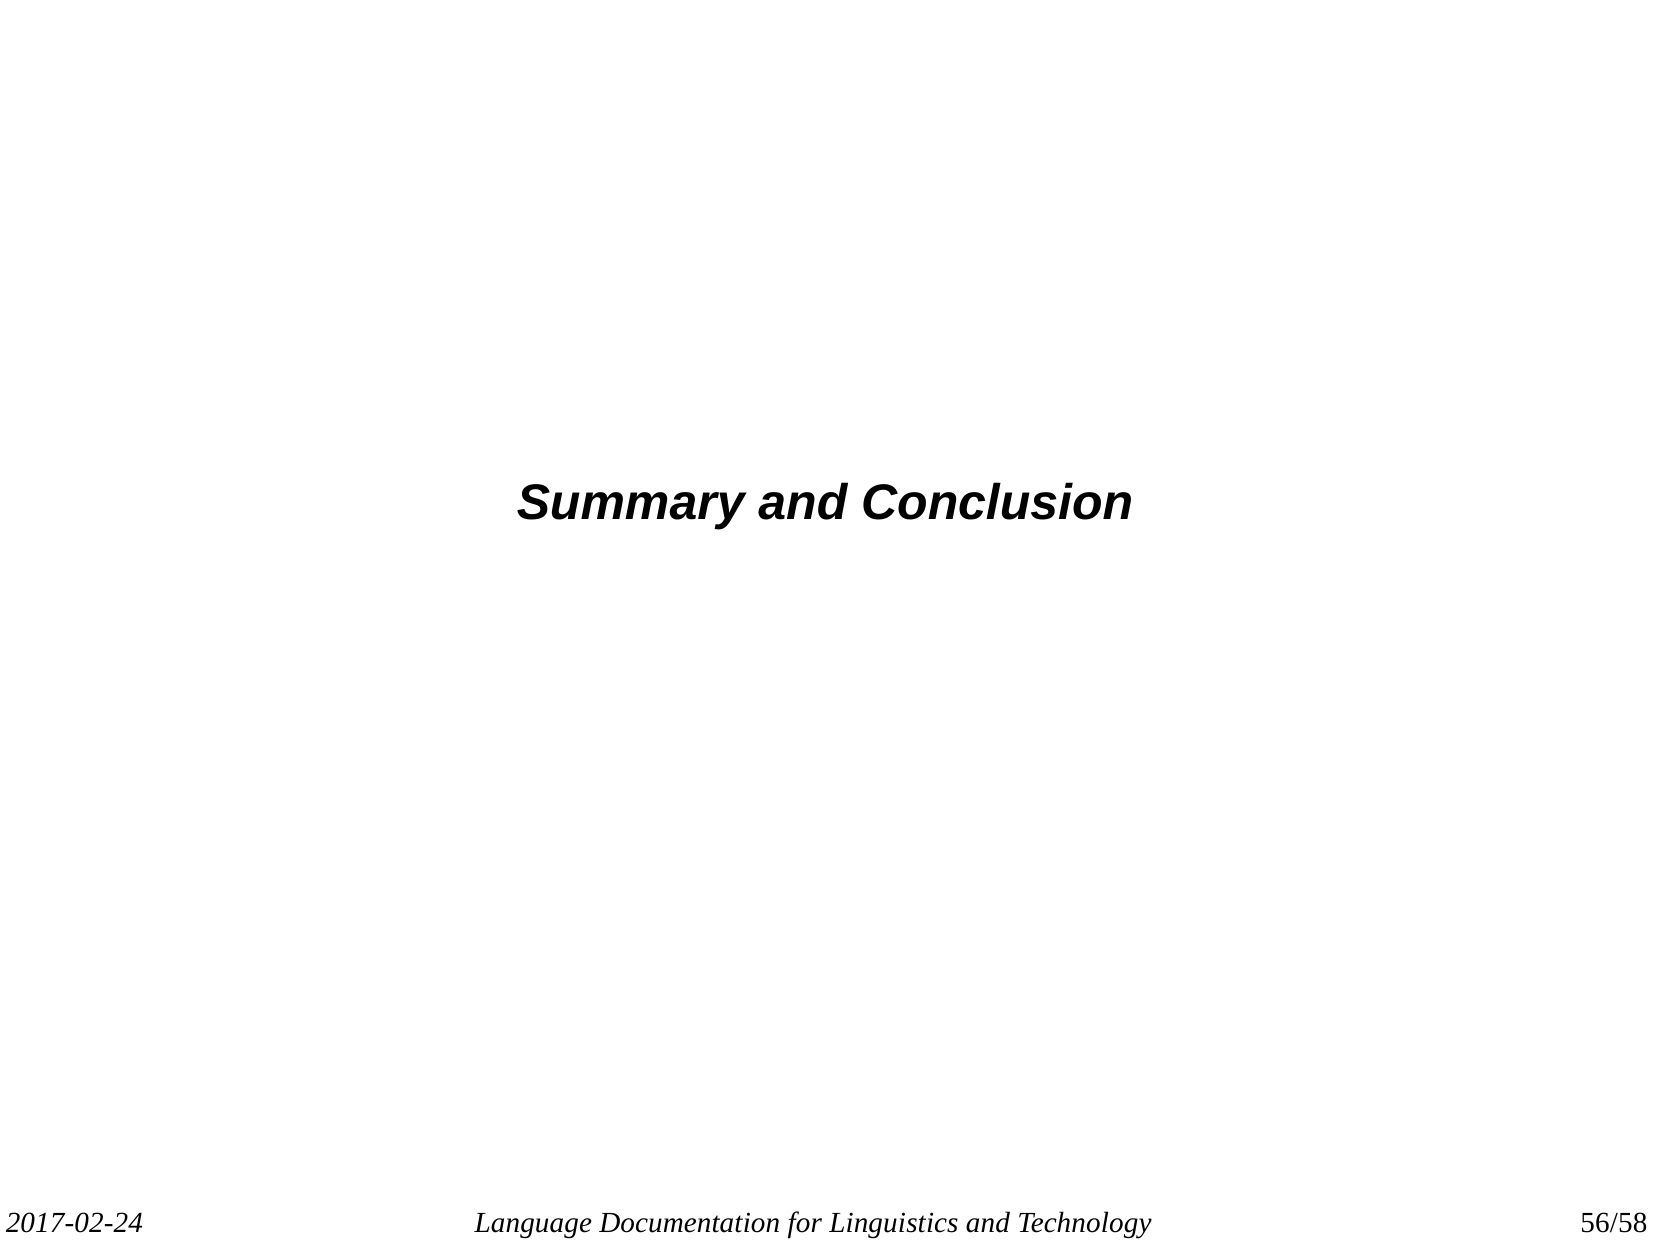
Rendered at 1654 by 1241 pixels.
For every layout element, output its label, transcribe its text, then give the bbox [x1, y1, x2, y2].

title Summary and Conclusion [0, 474, 1654, 531]
